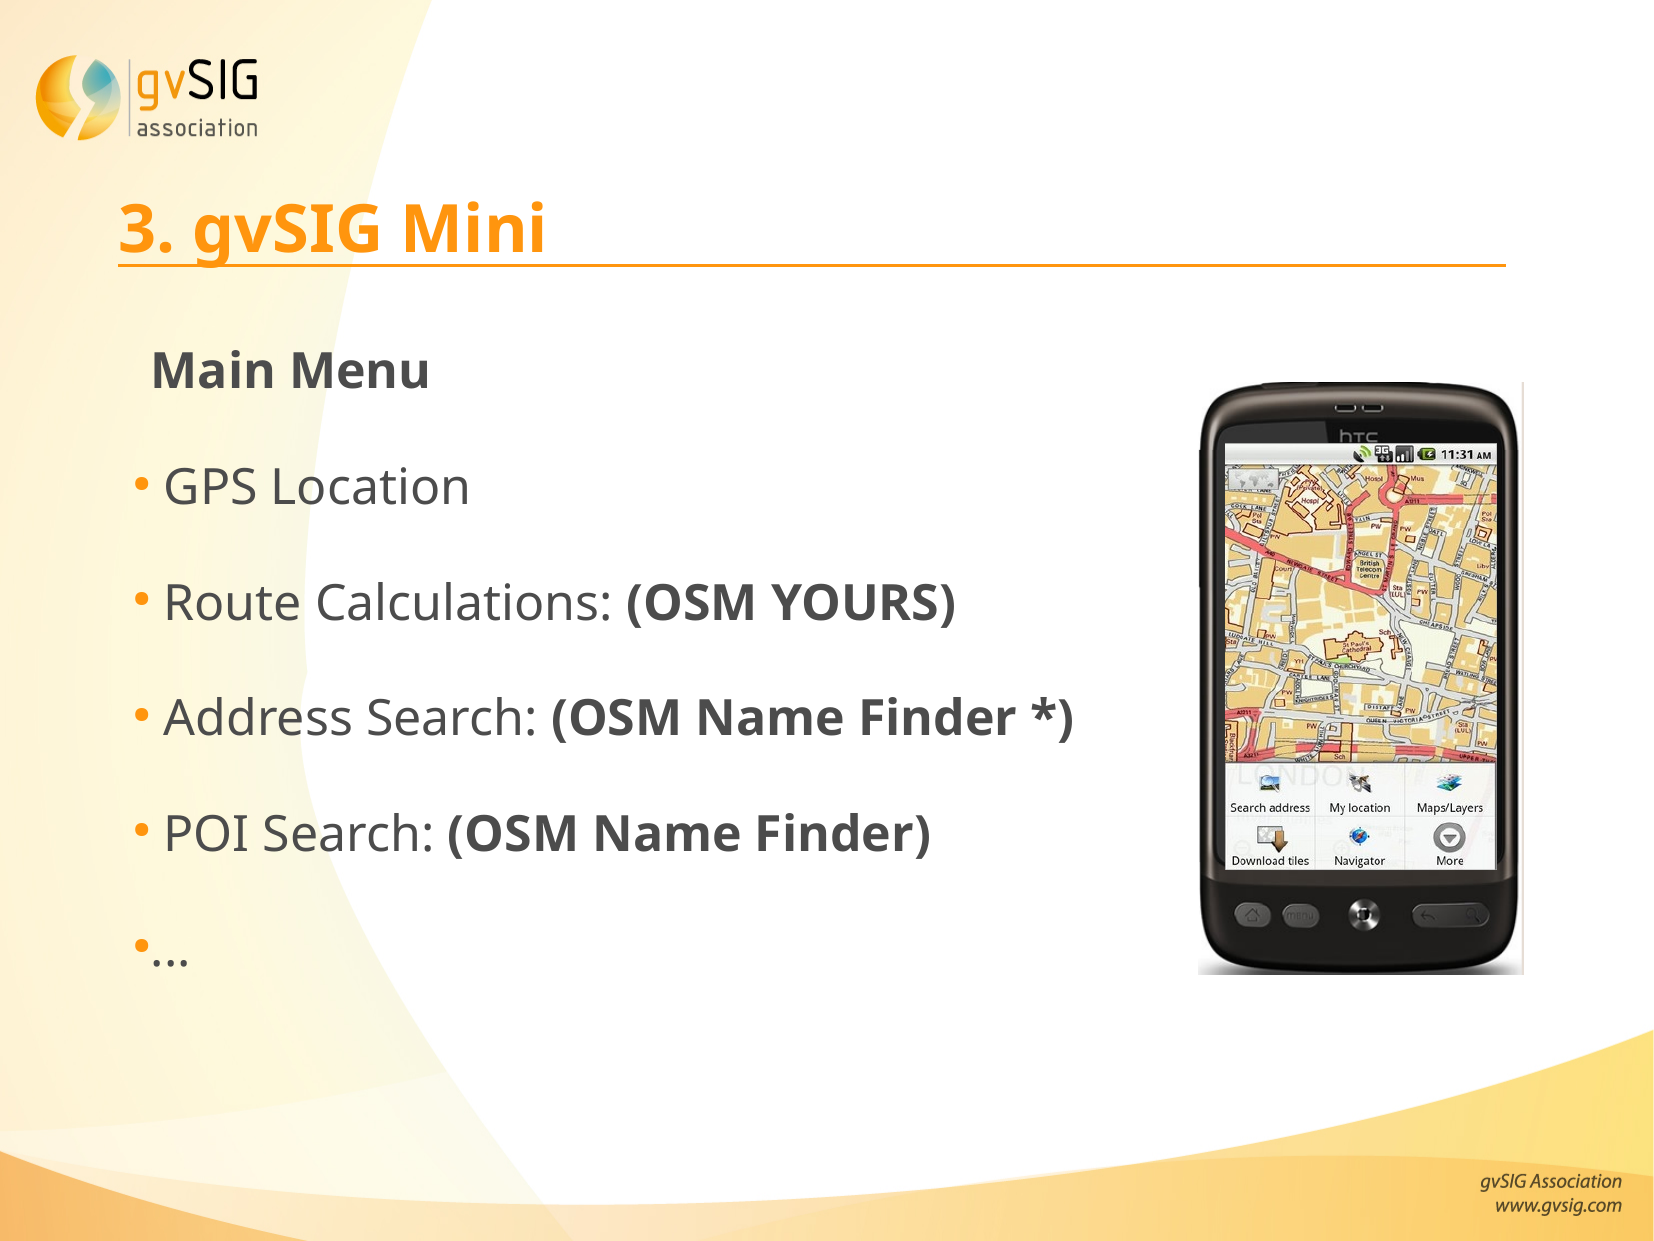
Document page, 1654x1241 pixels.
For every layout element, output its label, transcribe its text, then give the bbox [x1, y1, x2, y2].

title 3. gvSIG Mini [118, 177, 1607, 276]
text_box Main Menu GPS Location Route Calculations: (OSM YOURS) Address Search: (OSM Name Finder *) POI Search: (OSM Name Finder) ... [118, 212, 1577, 1117]
picture [0, 0, 1654, 1241]
